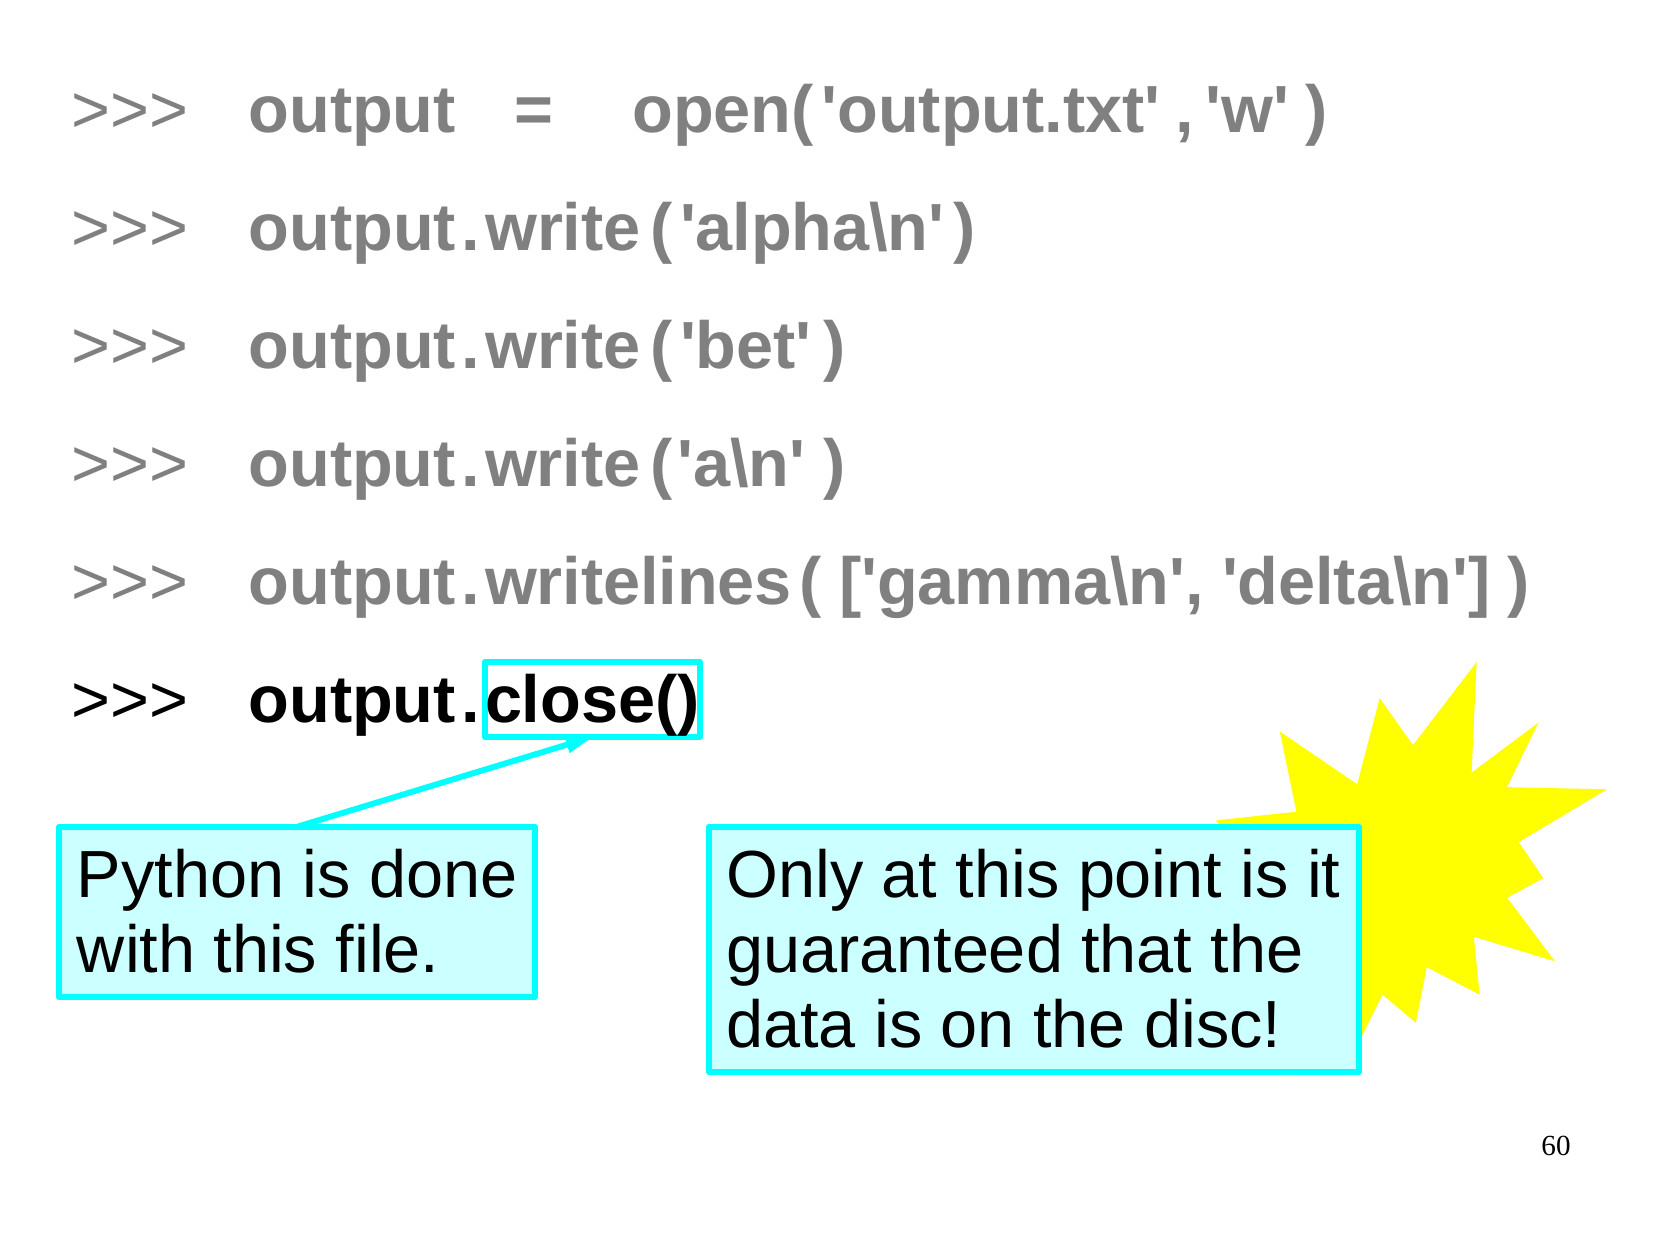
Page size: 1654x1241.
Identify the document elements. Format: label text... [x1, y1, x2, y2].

text_box writelines [484, 544, 793, 619]
text_box 'a\n' [677, 425, 806, 501]
text_box . [461, 425, 480, 501]
text_box . [461, 189, 481, 265]
text_box 'alpha\n' [679, 189, 945, 265]
text_box >>> [71, 307, 189, 383]
text_box ( [650, 189, 673, 265]
text_box ) [1507, 544, 1531, 619]
text_box output [248, 71, 457, 147]
text_box output [248, 307, 457, 383]
text_box Only at this point is it guaranteed that the data is on the disc! [708, 826, 1359, 1072]
text_box ( [650, 307, 673, 383]
text_box ) [1305, 71, 1329, 147]
text_box output [248, 189, 457, 265]
text_box . [461, 662, 480, 737]
text_box ) [823, 307, 846, 383]
text_box [1216, 662, 1608, 1036]
text_box output [248, 425, 457, 501]
text_box write [485, 307, 641, 383]
text_box output [248, 662, 457, 737]
text_box >>> [71, 662, 189, 737]
text_box close() [484, 662, 700, 737]
text_box write [484, 425, 641, 501]
text_box 'bet' [679, 307, 812, 383]
text_box ) [953, 189, 976, 265]
text_box >>> [71, 544, 189, 619]
text_box ( [650, 425, 673, 501]
text_box ) [823, 425, 846, 501]
text_box ['gamma\n', 'delta\n'] [839, 544, 1492, 619]
text_box . [461, 307, 481, 383]
text_box >>> [71, 189, 189, 265]
text_box >>> [71, 71, 189, 147]
text_box >>> [71, 425, 189, 501]
text_box 'output.txt' [821, 71, 1161, 147]
text_box . [461, 544, 481, 619]
text_box ( [799, 544, 822, 619]
text_box 'w' [1205, 71, 1290, 147]
text_box open( [632, 71, 815, 147]
text_box Python is done with this file. [59, 826, 536, 998]
text_box , [1175, 71, 1195, 147]
text_box = [514, 71, 554, 147]
text_box output [248, 544, 457, 619]
text_box write [485, 189, 641, 265]
